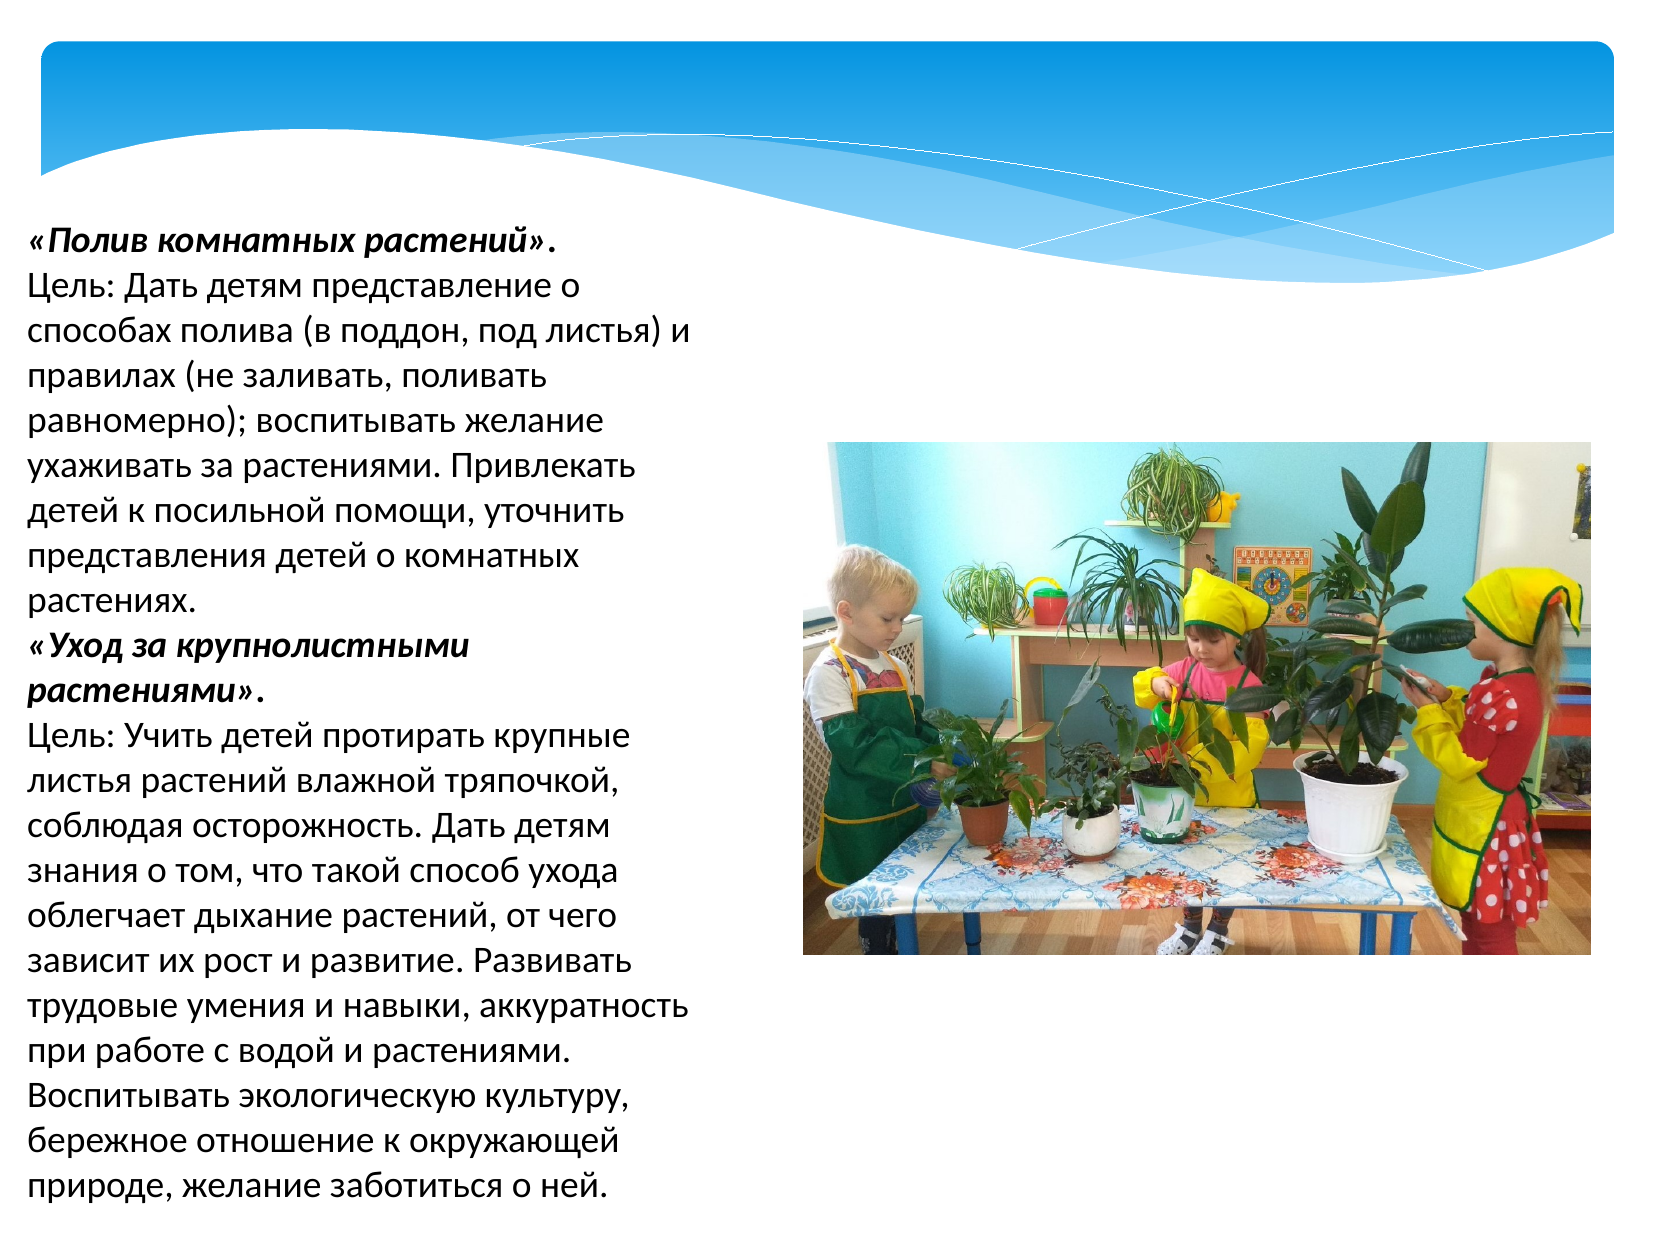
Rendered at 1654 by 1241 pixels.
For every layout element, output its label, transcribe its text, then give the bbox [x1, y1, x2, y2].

picture [803, 442, 1591, 955]
text_box «Полив комнатных растений». Цель: Дать детям представление о способах полива (в поддон, под листья) и правилах (не заливать, поливать равномерно); воспитывать желание ухаживать за растениями. Привлекать детей к посильной помощи, уточнить представления детей о комнатных растениях. «Уход за крупнолистными растениями». Цель: Учить детей протирать крупные листья растений влажной тряпочкой, соблюдая осторожность. Дать детям знания о том, что такой способ ухода облегчает дыхание растений, от чего зависит их рост и развитие. Развивать трудовые умения и навыки, аккуратность при работе с водой и растениями. Воспитывать экологическую культуру, бережное отношение к окружающей природе, желание заботиться о ней. [12, 208, 732, 1241]
